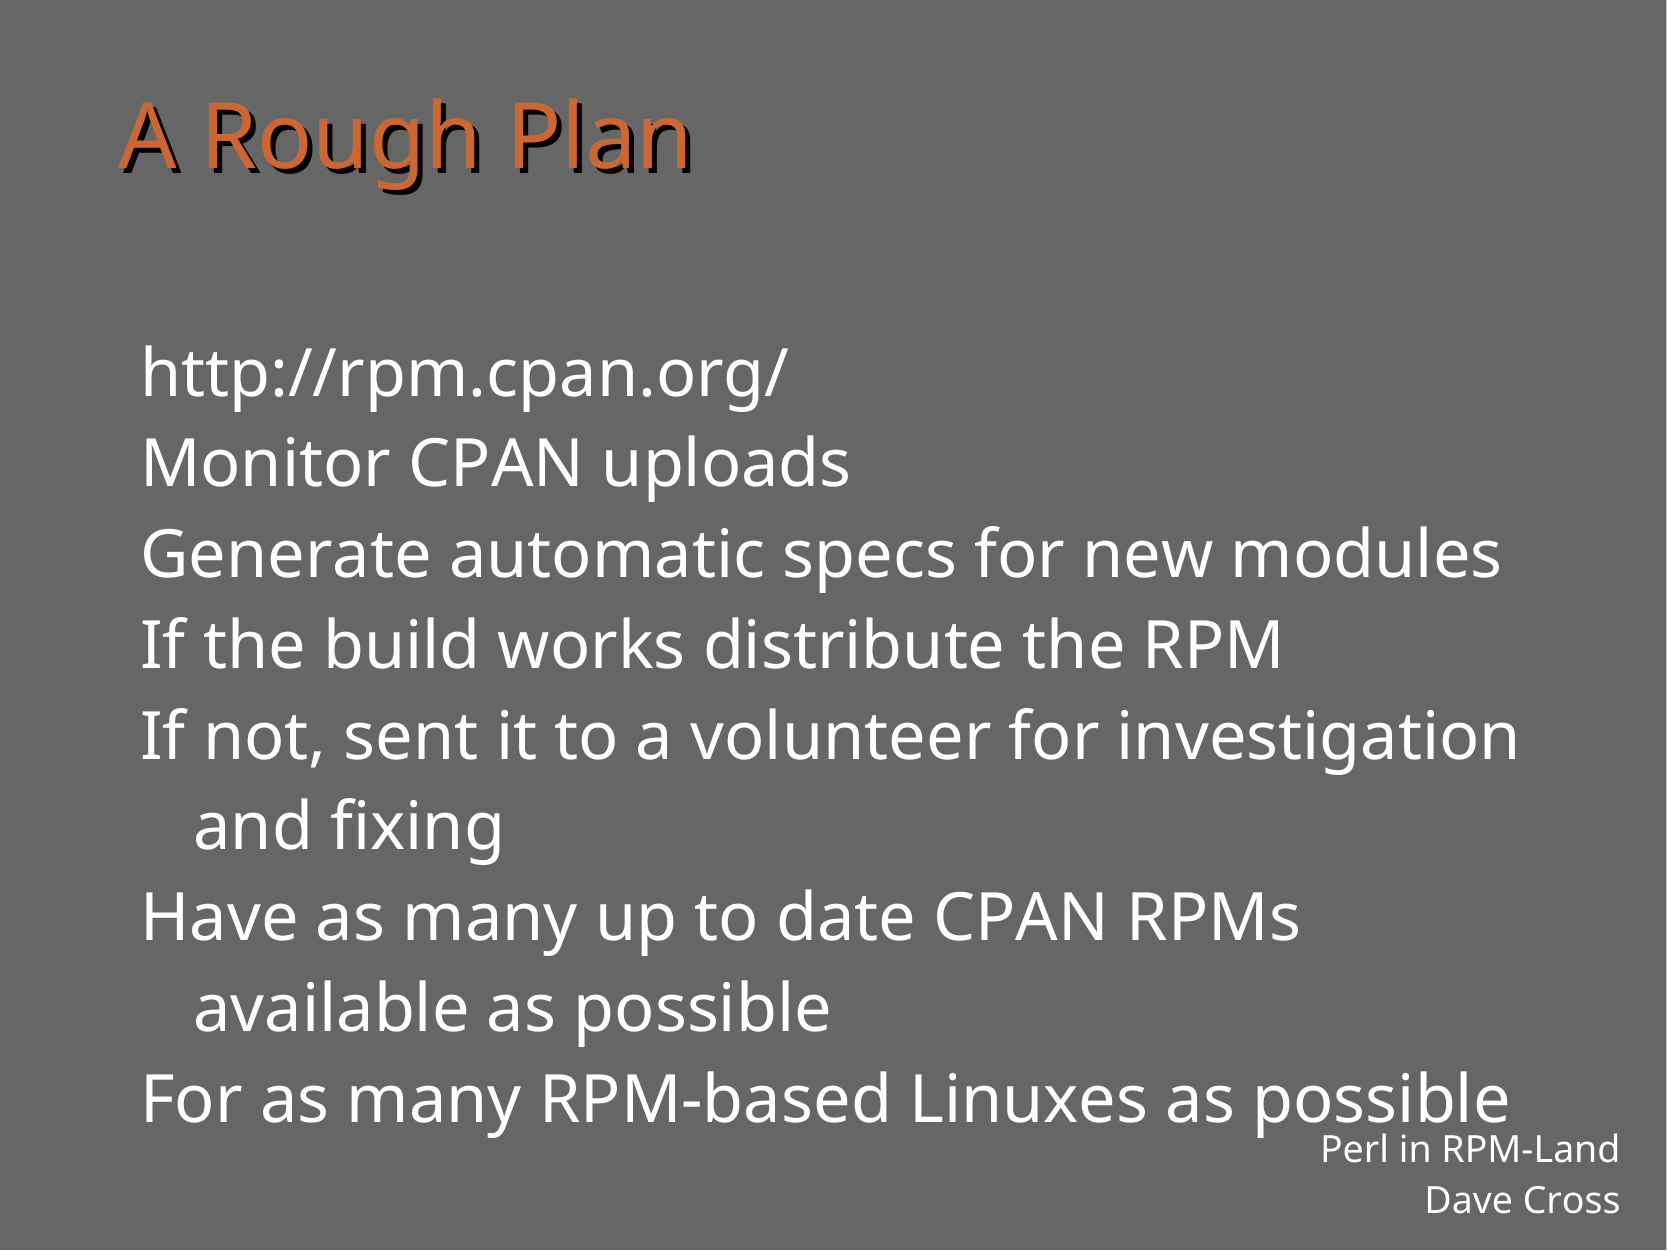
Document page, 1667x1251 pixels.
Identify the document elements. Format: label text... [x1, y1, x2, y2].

list http://rpm.cpan.org/ Monitor CPAN uploads Generate automatic specs for new modules If the build works distribute the RPM If not, sent it to a volunteer for investigation and fixing Have as many up to date CPAN RPMs available as possible For as many RPM-based Linuxes as possible [122, 324, 1546, 1181]
title A Rough Plan [118, 59, 1542, 207]
